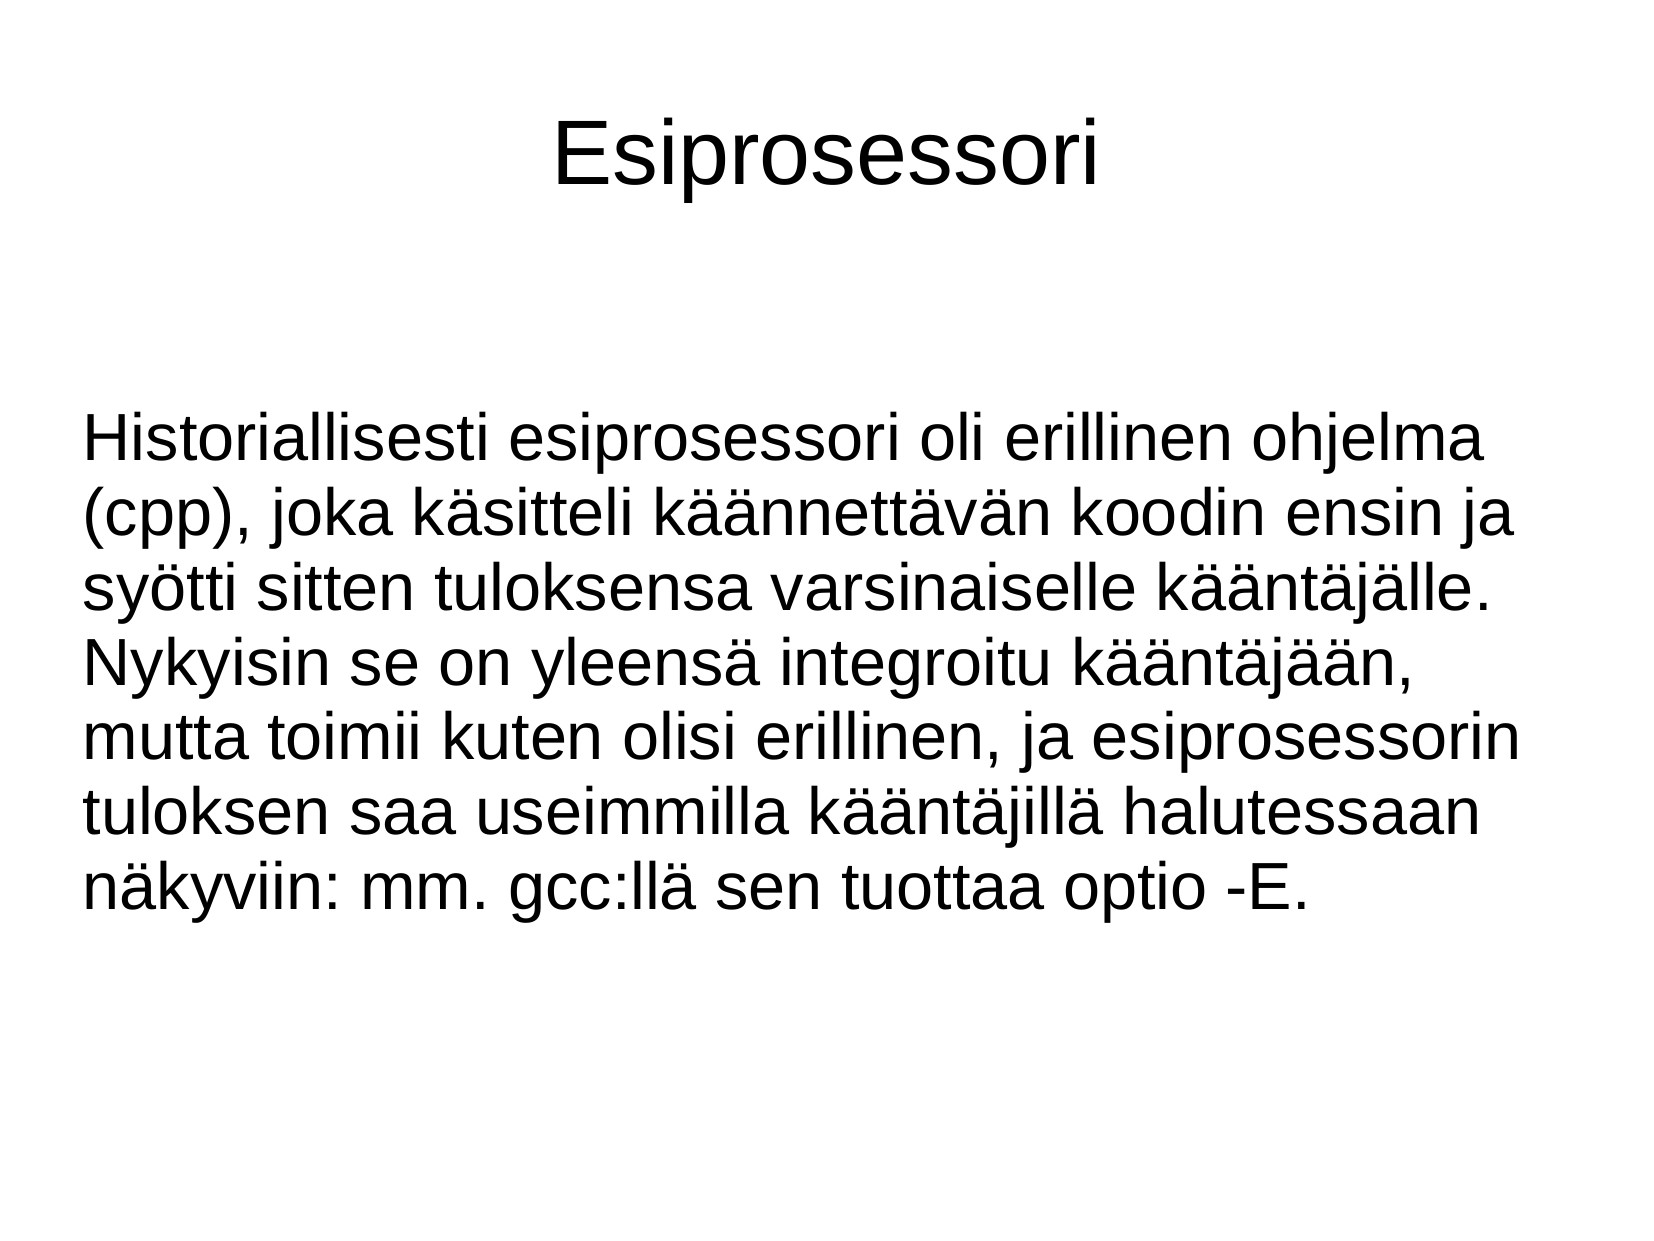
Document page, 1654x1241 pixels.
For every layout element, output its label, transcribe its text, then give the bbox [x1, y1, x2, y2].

title Esiprosessori [82, 56, 1571, 250]
subtitle Historiallisesti esiprosessori oli erillinen ohjelma (cpp), joka käsitteli käännettävän koodin ensin ja syötti sitten tuloksensa varsinaiselle kääntäjälle. Nykyisin se on yleensä integroitu kääntäjään, mutta toimii kuten olisi erillinen, ja esiprosessorin tuloksen saa useimmilla kääntäjillä halutessaan näkyviin: mm. gcc:llä sen tuottaa optio -E. [82, 297, 1571, 1102]
